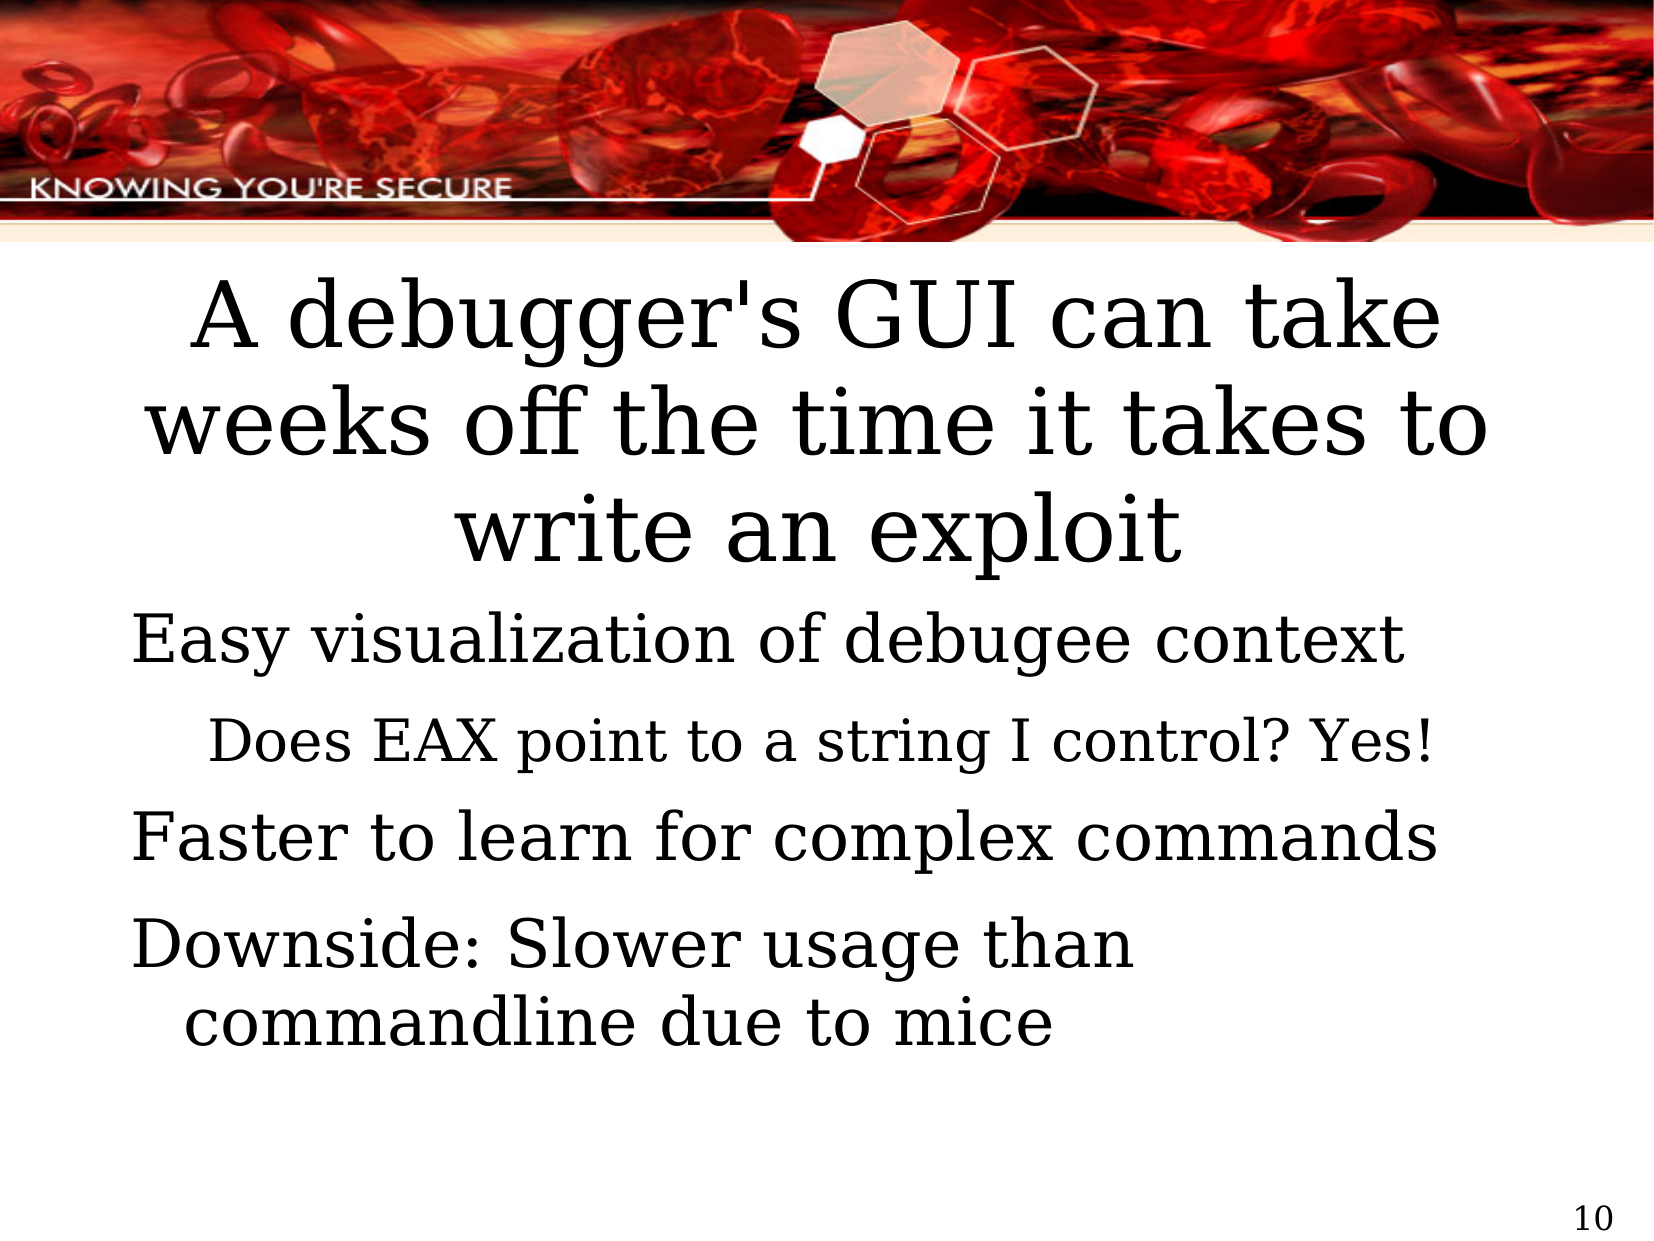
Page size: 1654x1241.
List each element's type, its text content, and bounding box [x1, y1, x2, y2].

picture [0, 0, 1654, 242]
title A debugger's GUI can take weeks off the time it takes to write an exploit [112, 262, 1525, 584]
list Easy visualization of debugee context Does EAX point to a string I control? Yes! Faster to learn for complex commands Downside: Slower usage than commandline due to mice [112, 600, 1577, 1166]
